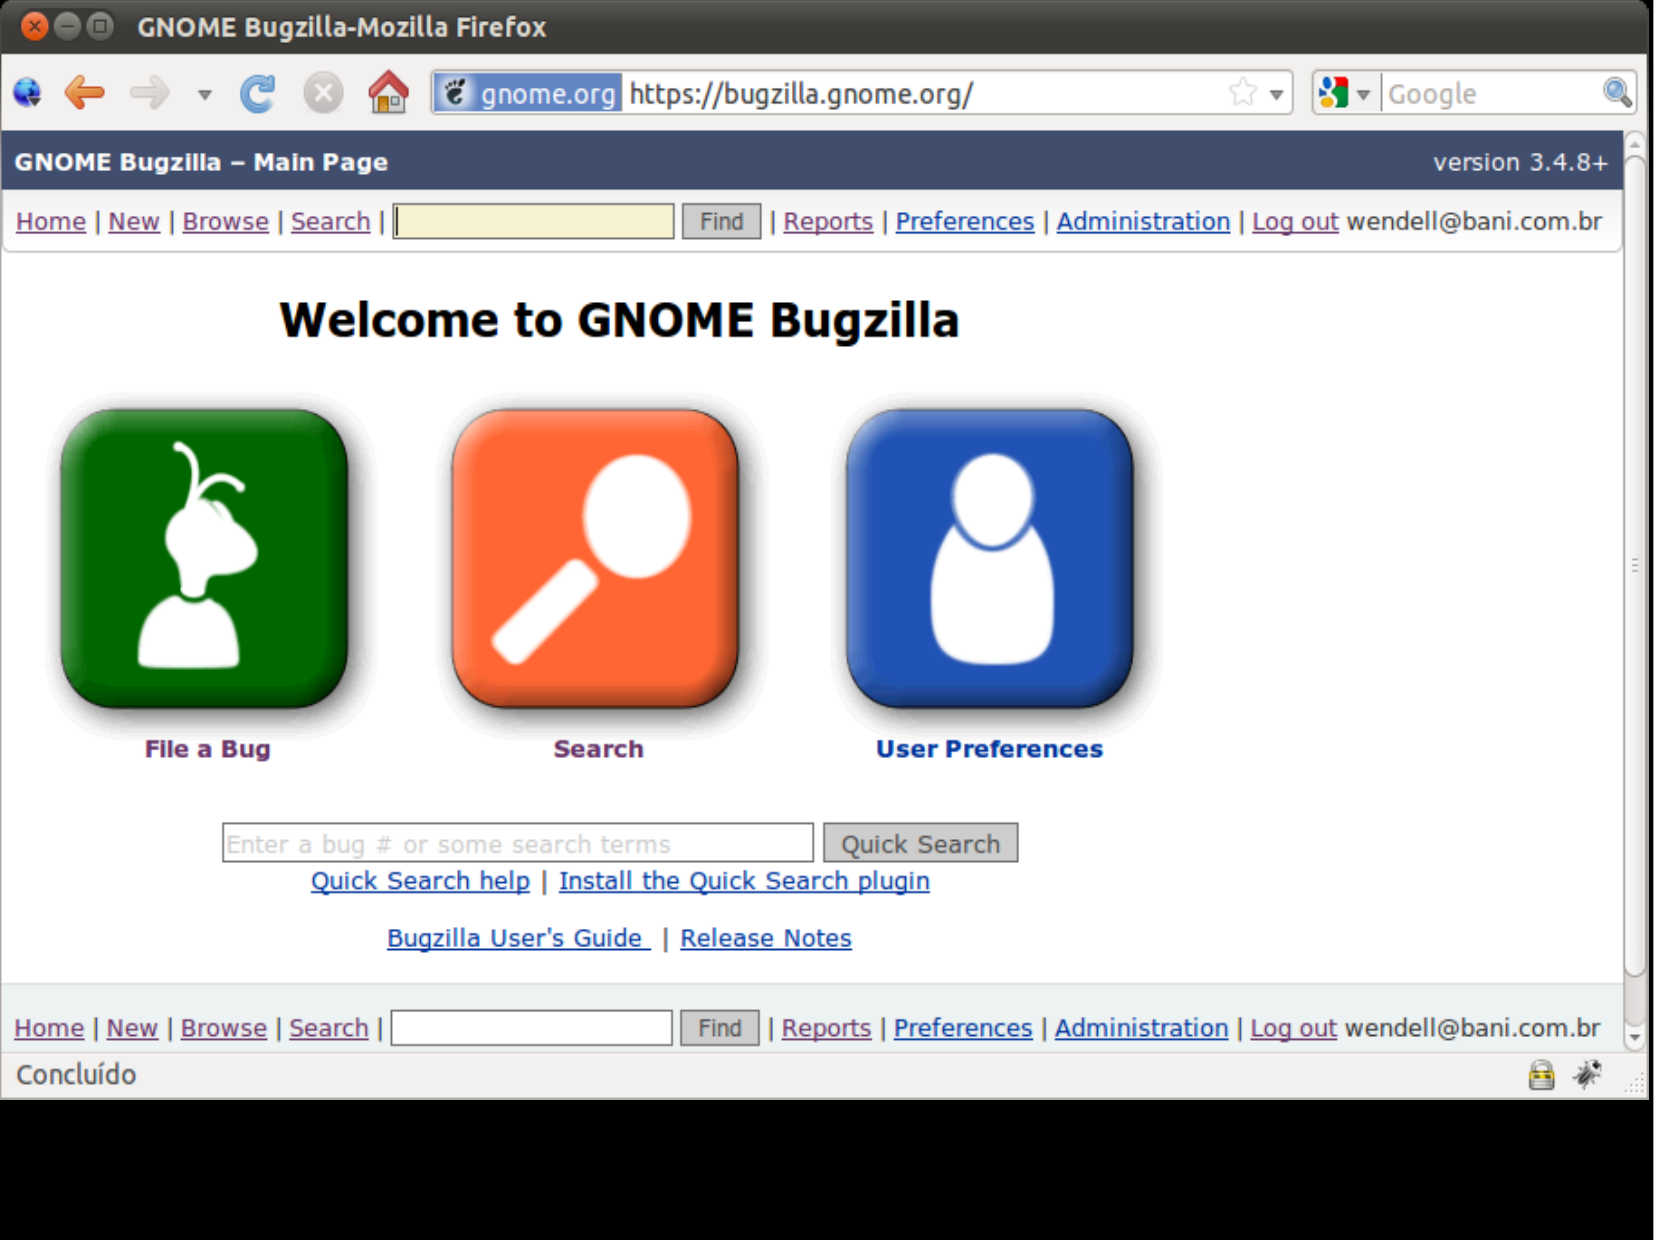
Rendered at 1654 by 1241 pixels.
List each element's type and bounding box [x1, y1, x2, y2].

picture [0, 0, 1649, 1100]
